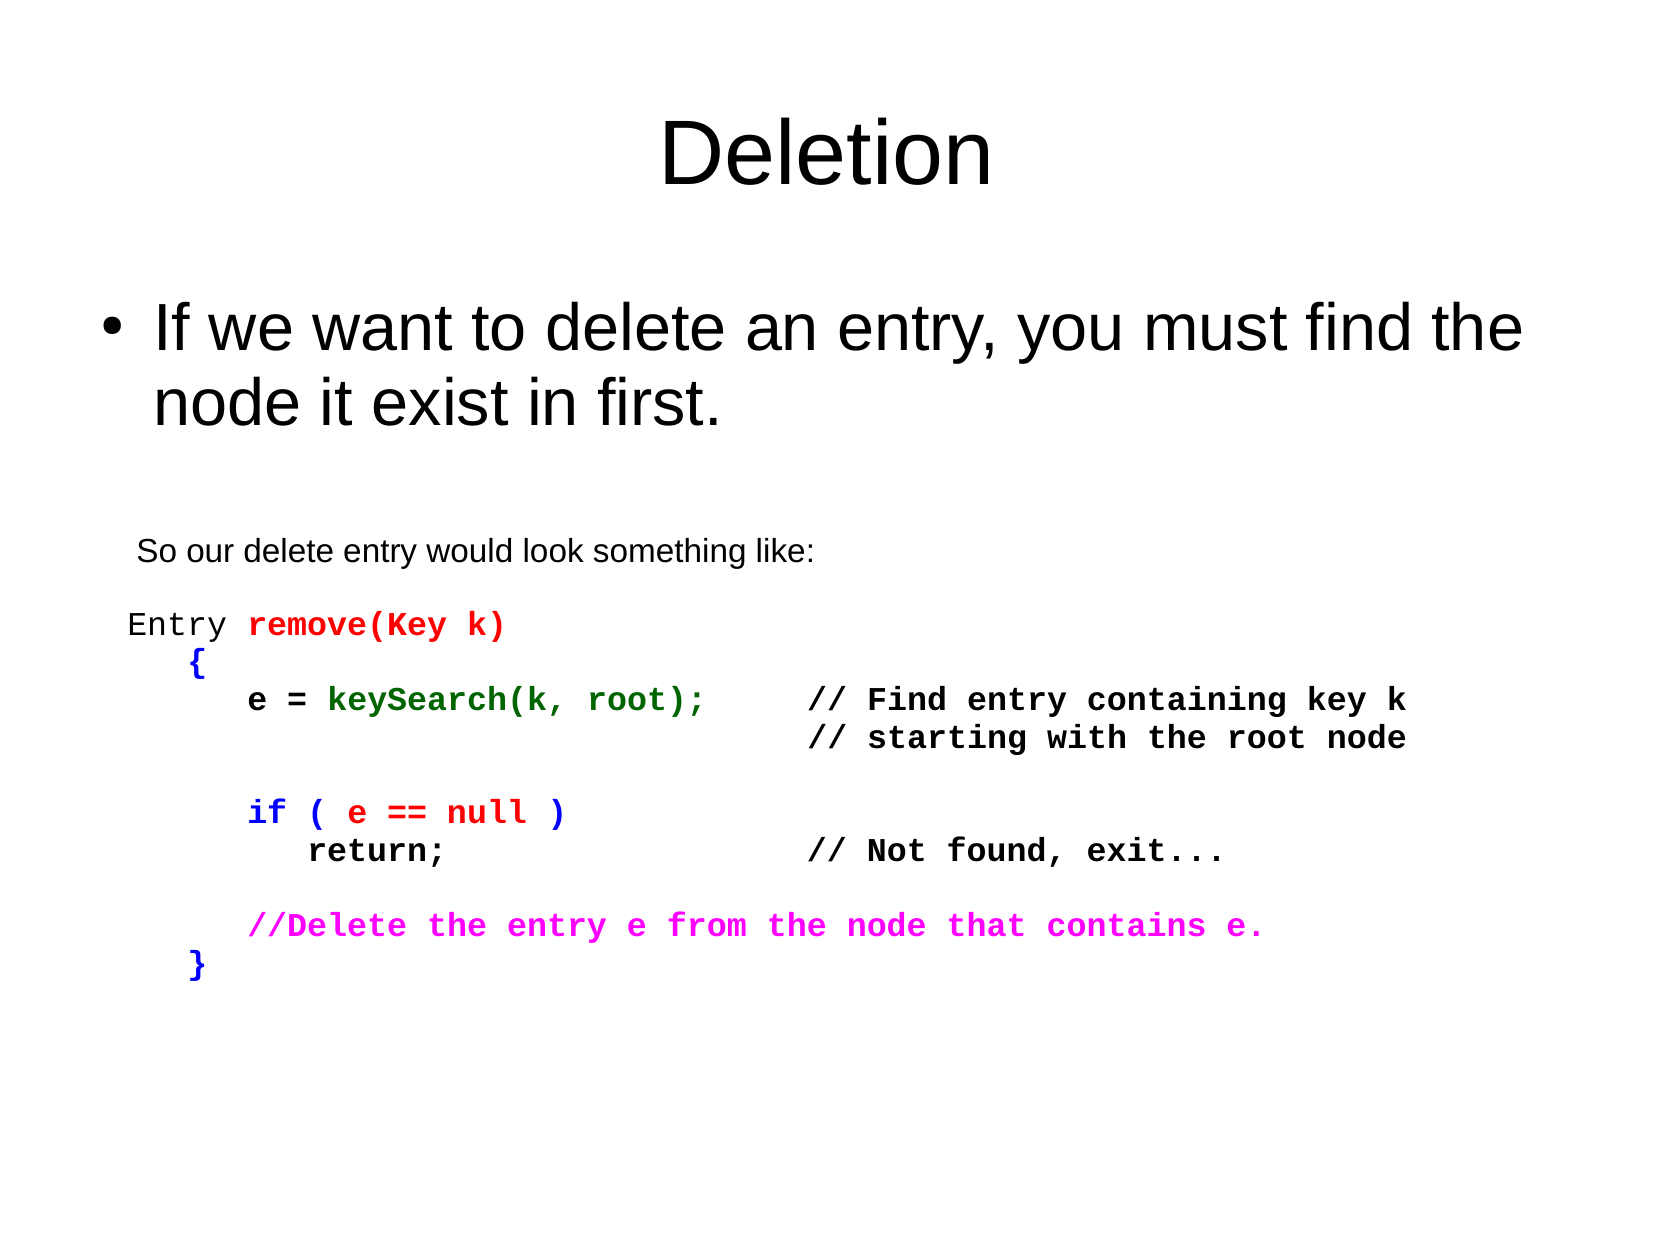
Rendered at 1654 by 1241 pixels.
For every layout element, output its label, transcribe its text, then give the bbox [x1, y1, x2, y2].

text_box So our delete entry would look something like: Entry remove(Key k) { e = keySearch(k, root); // Find entry containing key k // starting with the root node if ( e == null ) return; // Not found, exit... //Delete the entry e from the node that contains e. } [112, 525, 1423, 992]
list If we want to delete an entry, you must find the node it exist in first. [82, 290, 1571, 440]
title Deletion [82, 56, 1571, 250]
